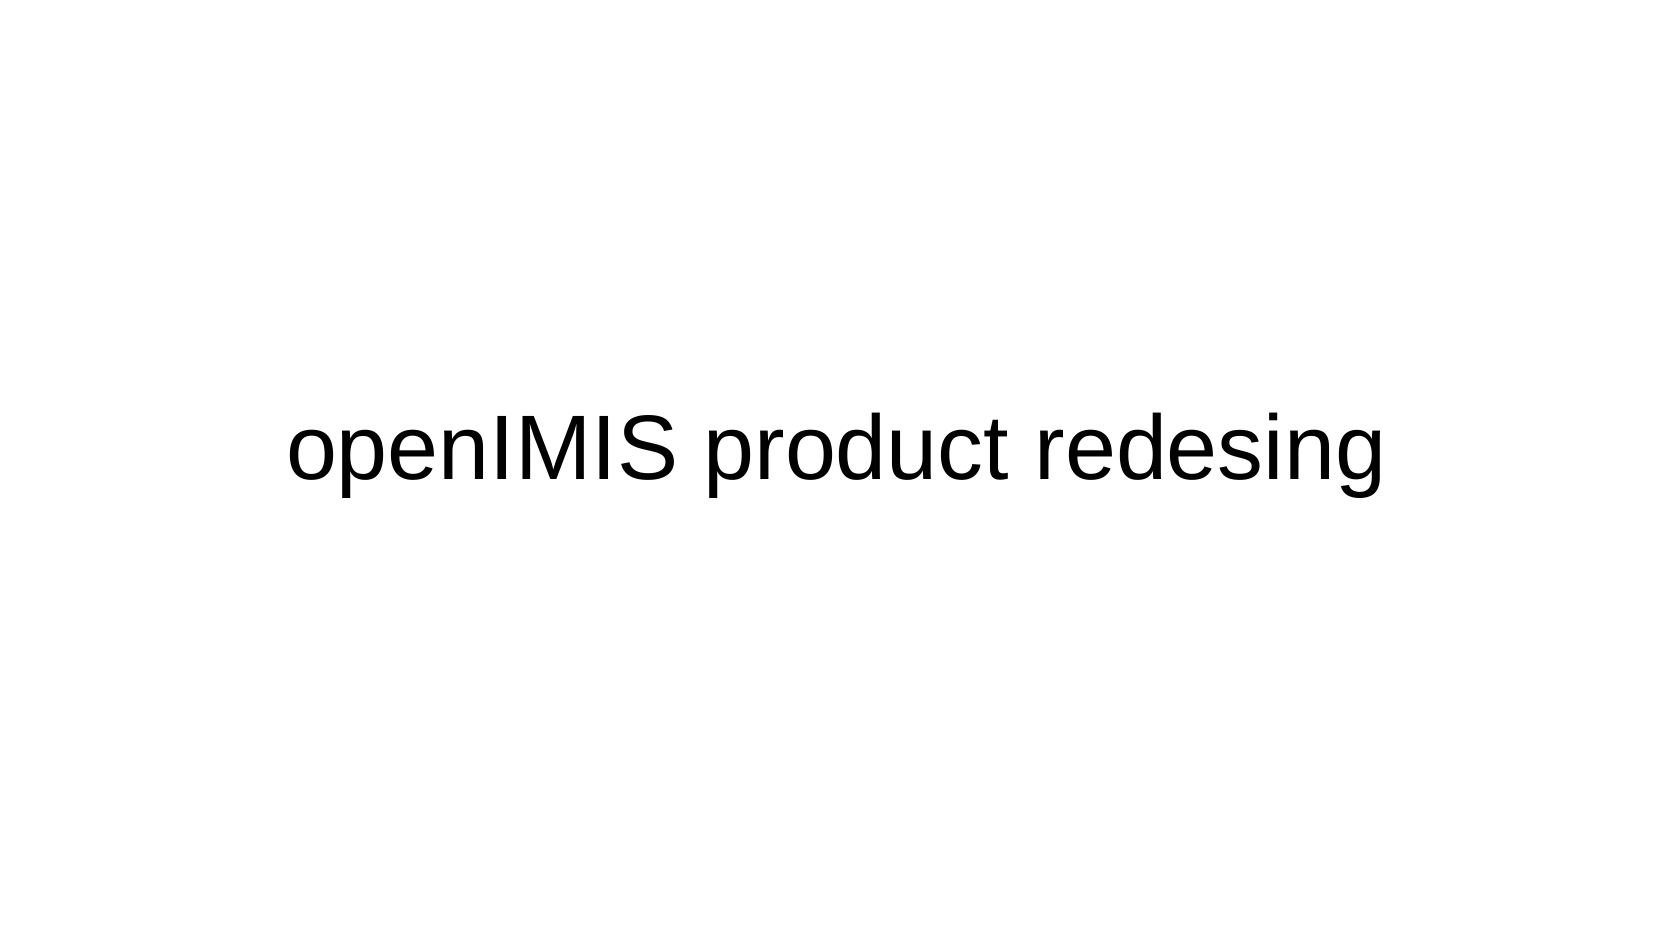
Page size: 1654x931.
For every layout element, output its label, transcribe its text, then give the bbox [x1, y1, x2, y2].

title openIMIS product redesing [92, 369, 1581, 526]
